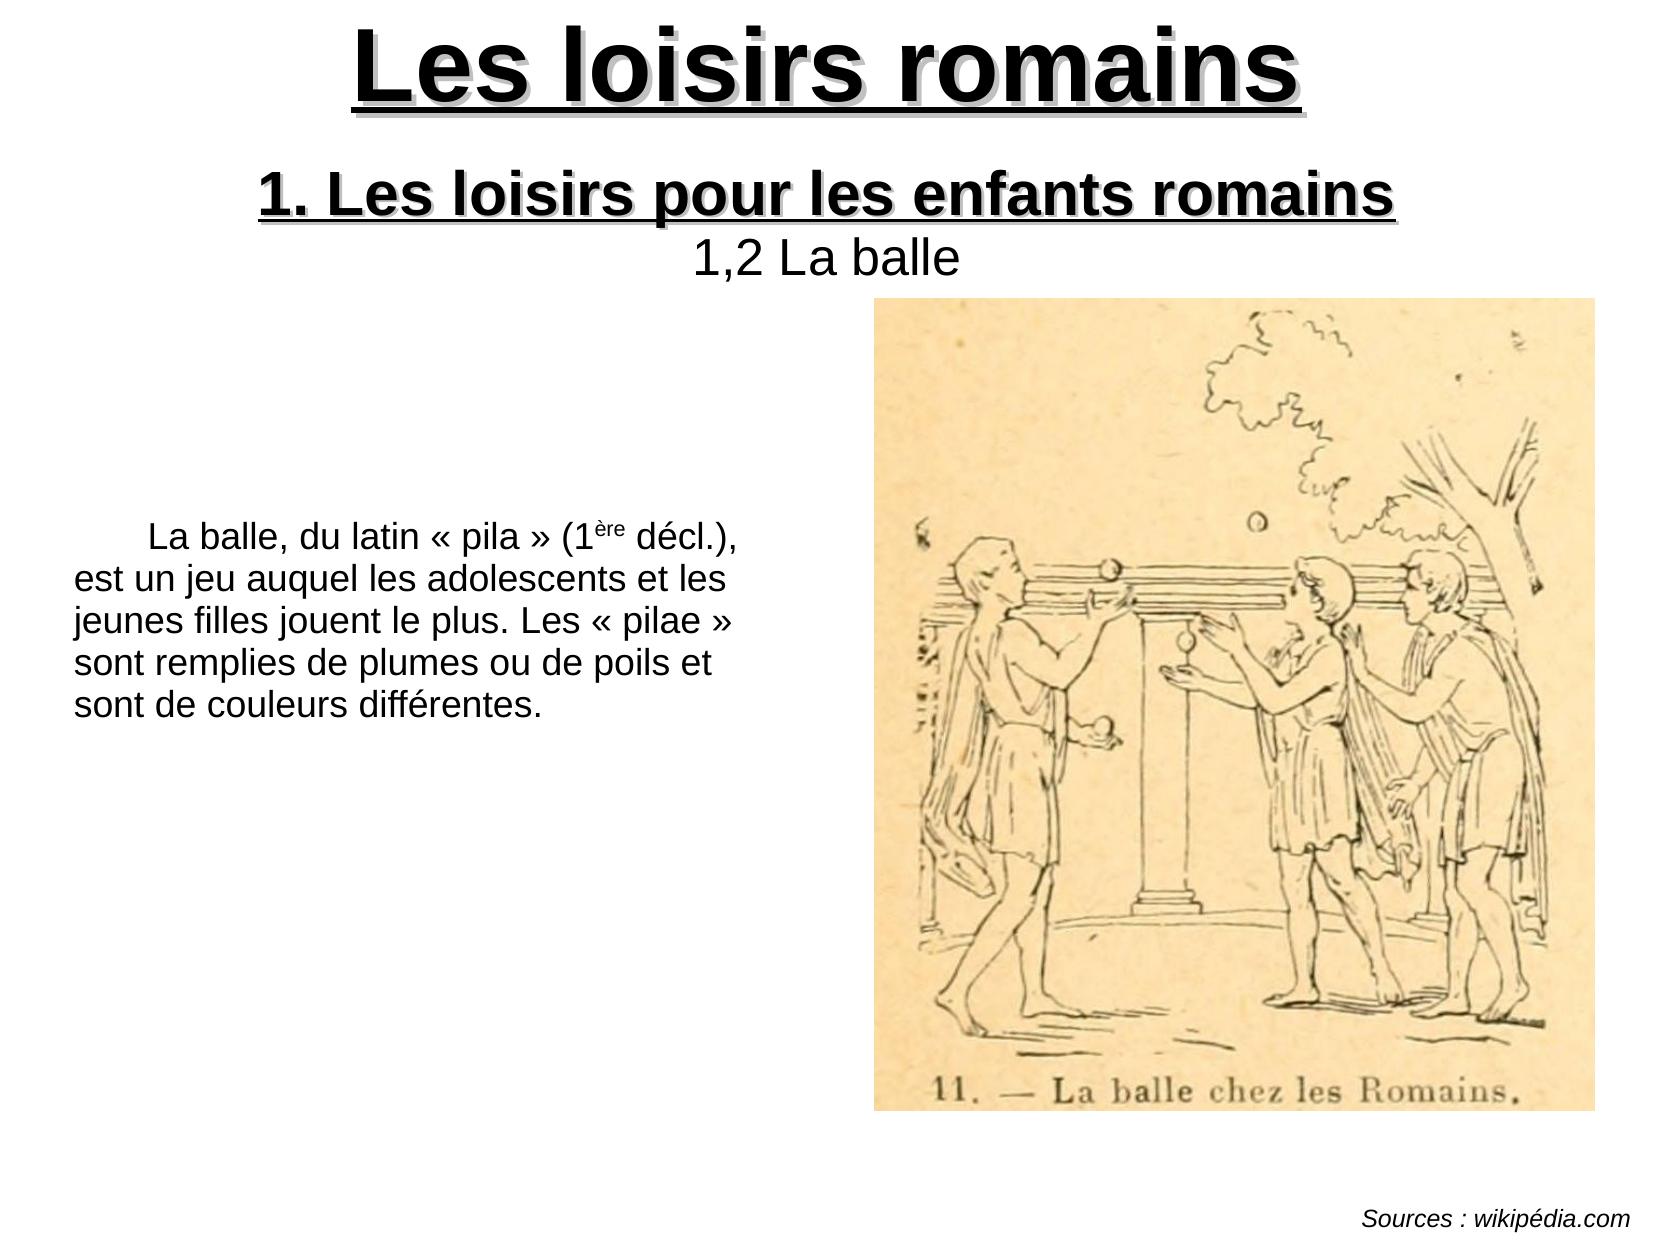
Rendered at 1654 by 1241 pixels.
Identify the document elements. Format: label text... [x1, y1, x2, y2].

text_box La balle, du latin « pila » (1ère décl.), est un jeu auquel les adolescents et les jeunes filles jouent le plus. Les « pilae » sont remplies de plumes ou de poils et sont de couleurs différentes. [59, 507, 756, 777]
text_box Sources : wikipédia.com [1346, 1197, 1654, 1241]
picture [874, 298, 1595, 1111]
text_box Les loisirs romains 1. Les loisirs pour les enfants romains 1,2 La balle [0, 0, 1654, 294]
